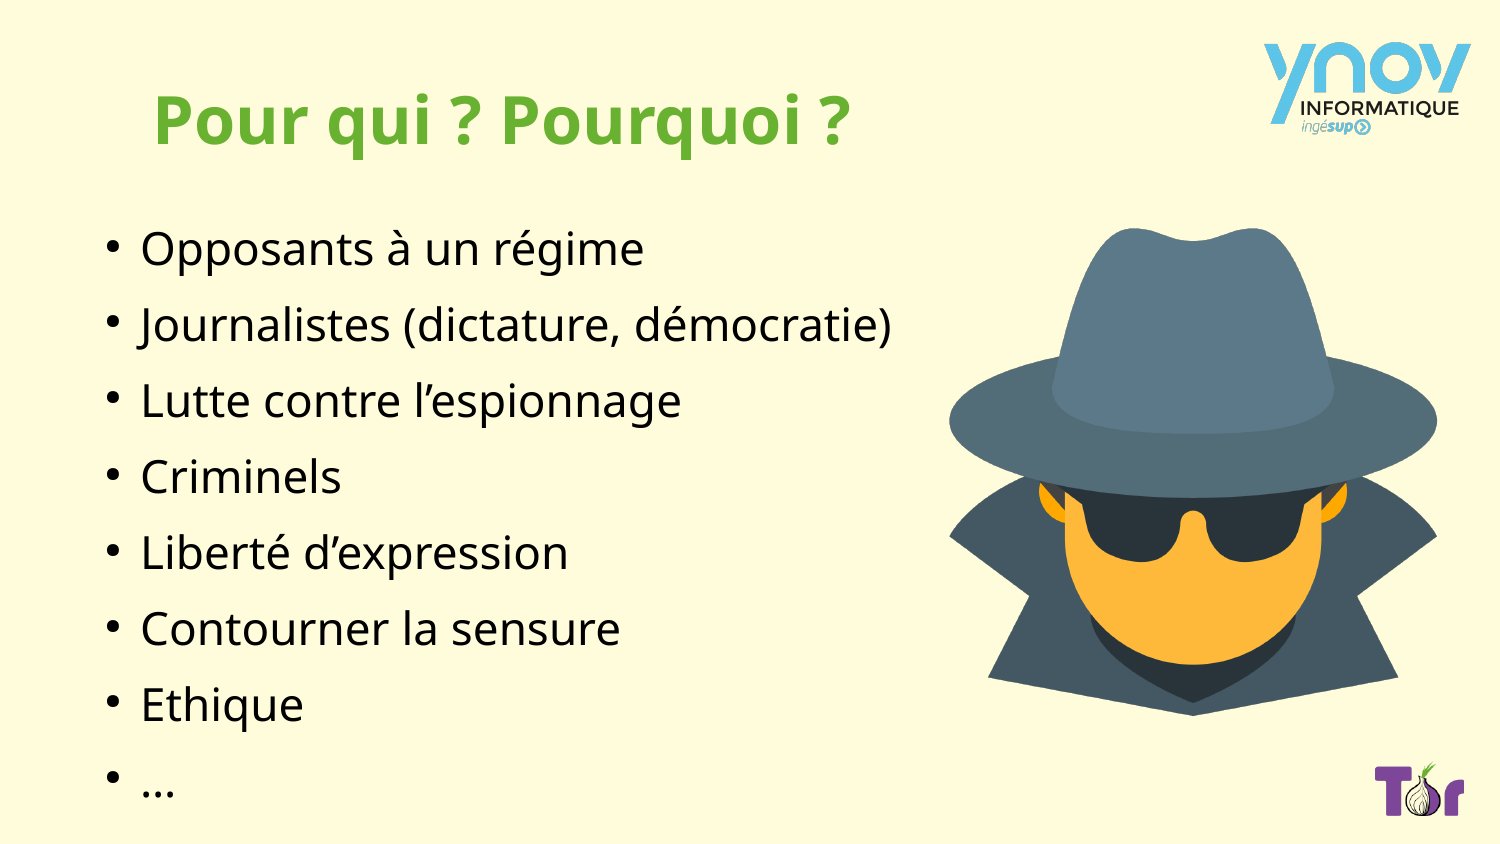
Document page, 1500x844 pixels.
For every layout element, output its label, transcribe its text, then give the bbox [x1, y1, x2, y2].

text_box Pour qui ? Pourquoi ? [137, 70, 1000, 166]
text_box Opposants à un régime Journalistes (dictature, démocratie) Lutte contre l’espionnage Criminels Liberté d’expression Contourner la sensure Ethique … [90, 212, 1428, 815]
picture [1264, 42, 1471, 136]
picture [885, 164, 1500, 816]
